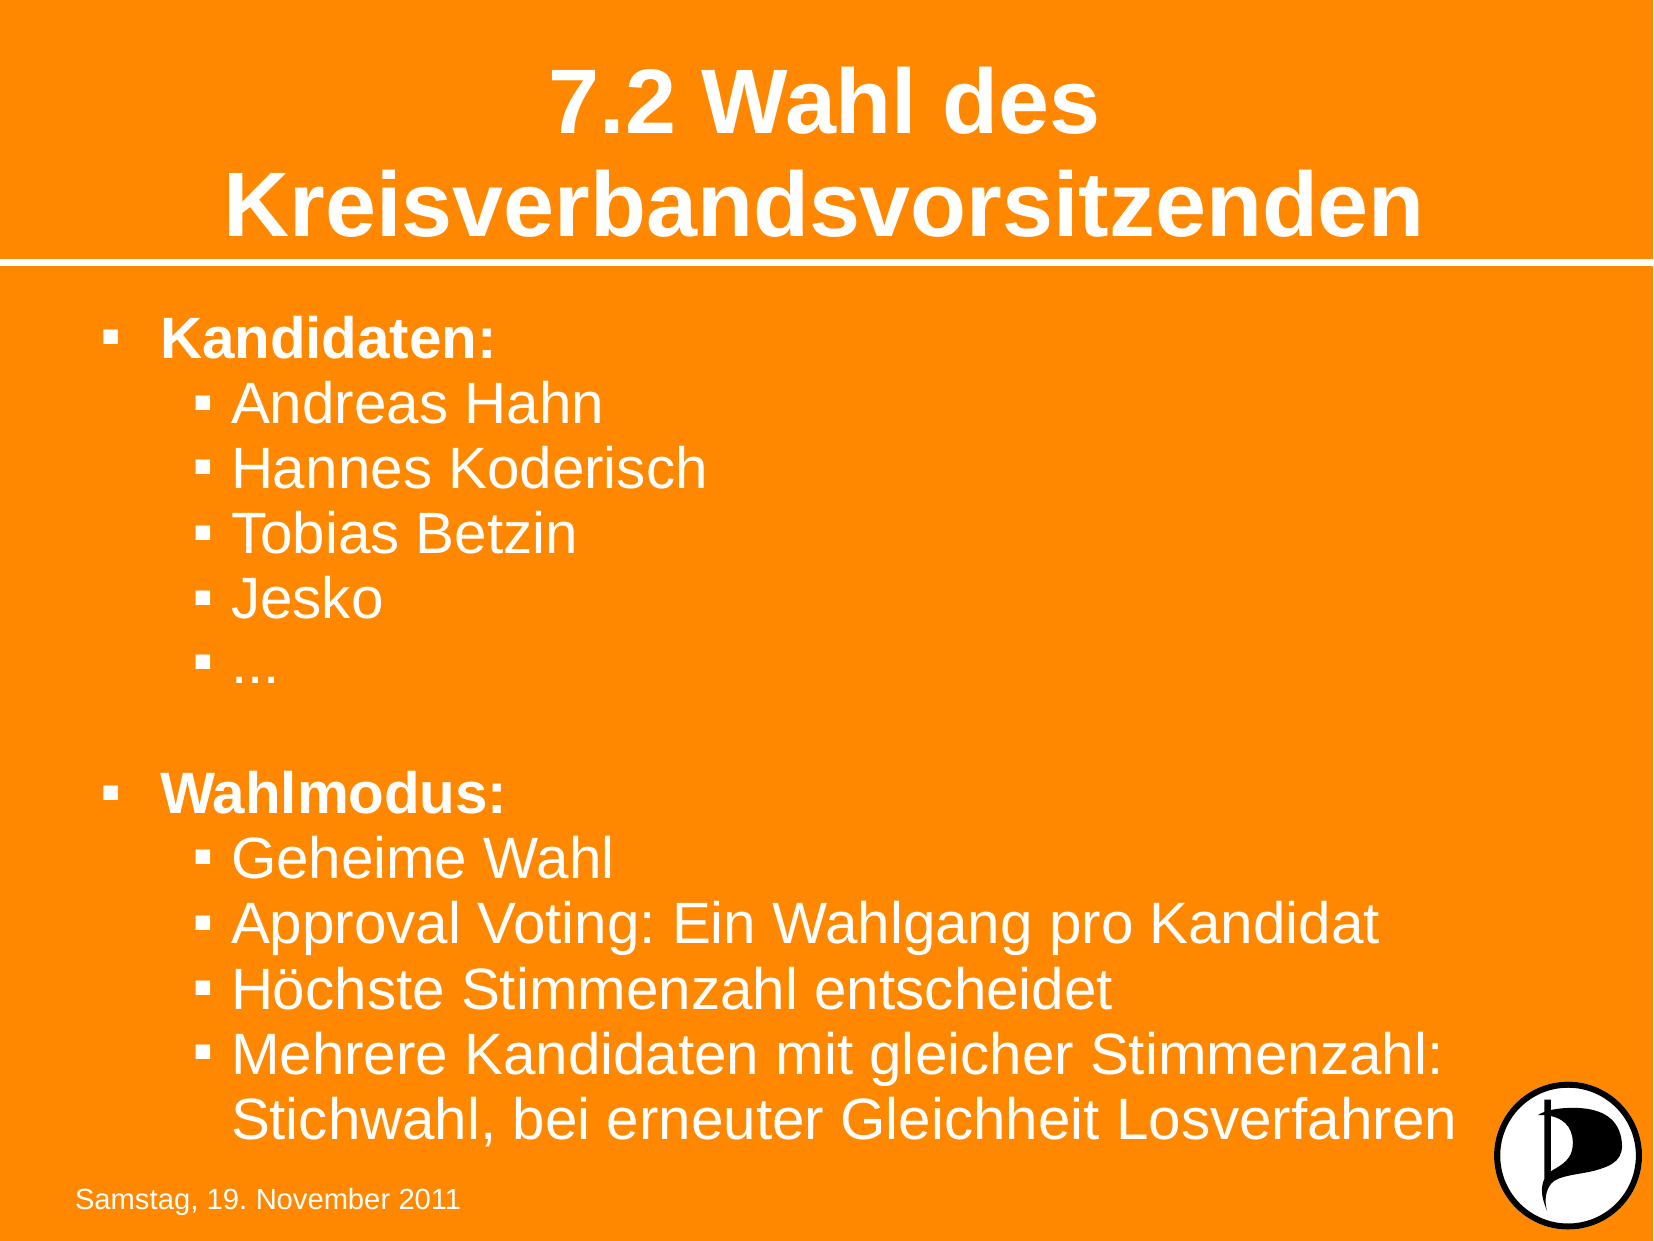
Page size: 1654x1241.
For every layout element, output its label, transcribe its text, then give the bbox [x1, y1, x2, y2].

title 7.2 Wahl des Kreisverbandsvorsitzenden [37, 49, 1613, 257]
subtitle Kandidaten: Andreas Hahn Hannes Koderisch Tobias Betzin Jesko ... Wahlmodus: Geheime Wahl Approval Voting: Ein Wahlgang pro Kandidat Höchste Stimmenzahl entscheidet Mehrere Kandidaten mit gleicher Stimmenzahl: Stichwahl, bei erneuter Gleichheit Losverfahren [75, 306, 1563, 1152]
